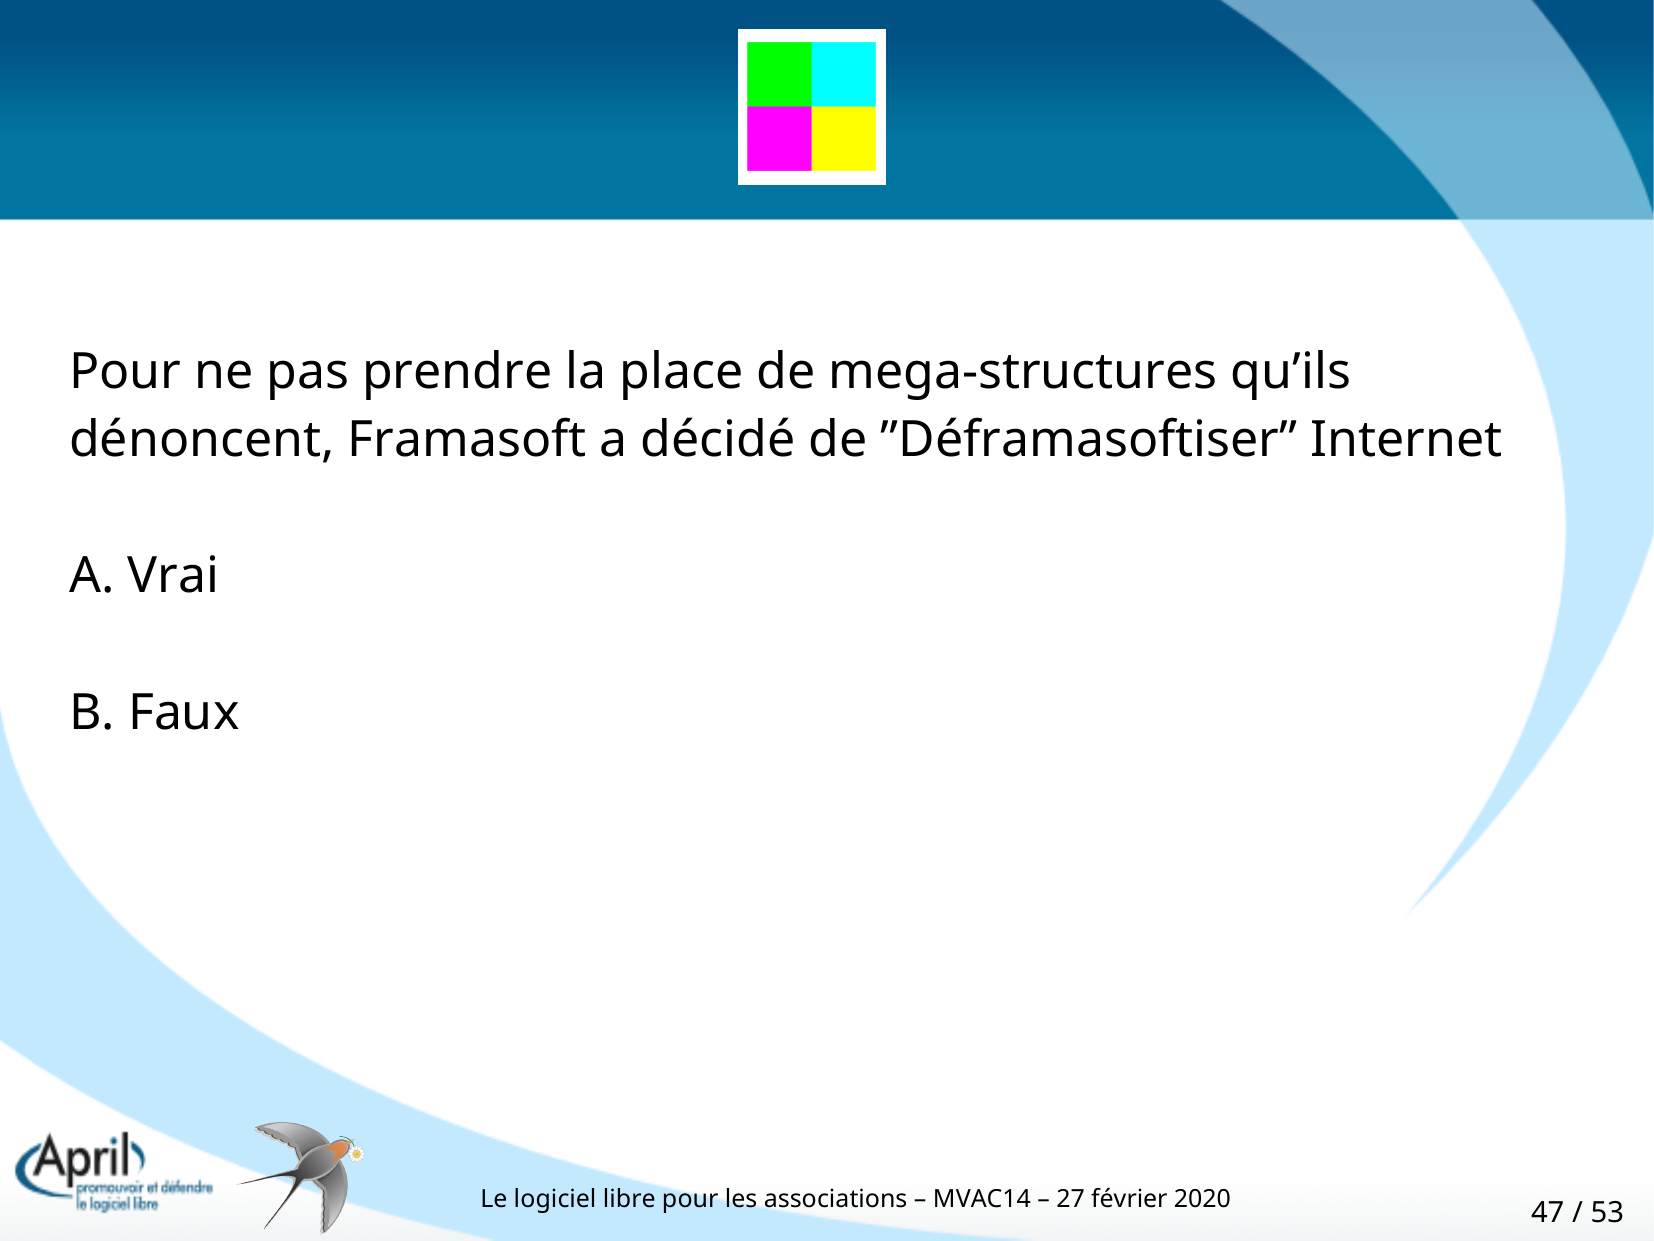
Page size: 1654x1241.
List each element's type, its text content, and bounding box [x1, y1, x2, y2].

picture [0, 0, 1654, 1241]
text_box Pour ne pas prendre la place de mega-structures qu’ils dénoncent, Framasoft a décidé de ”Déframasoftiser” Internet A. Vrai B. Faux [54, 327, 1595, 1034]
